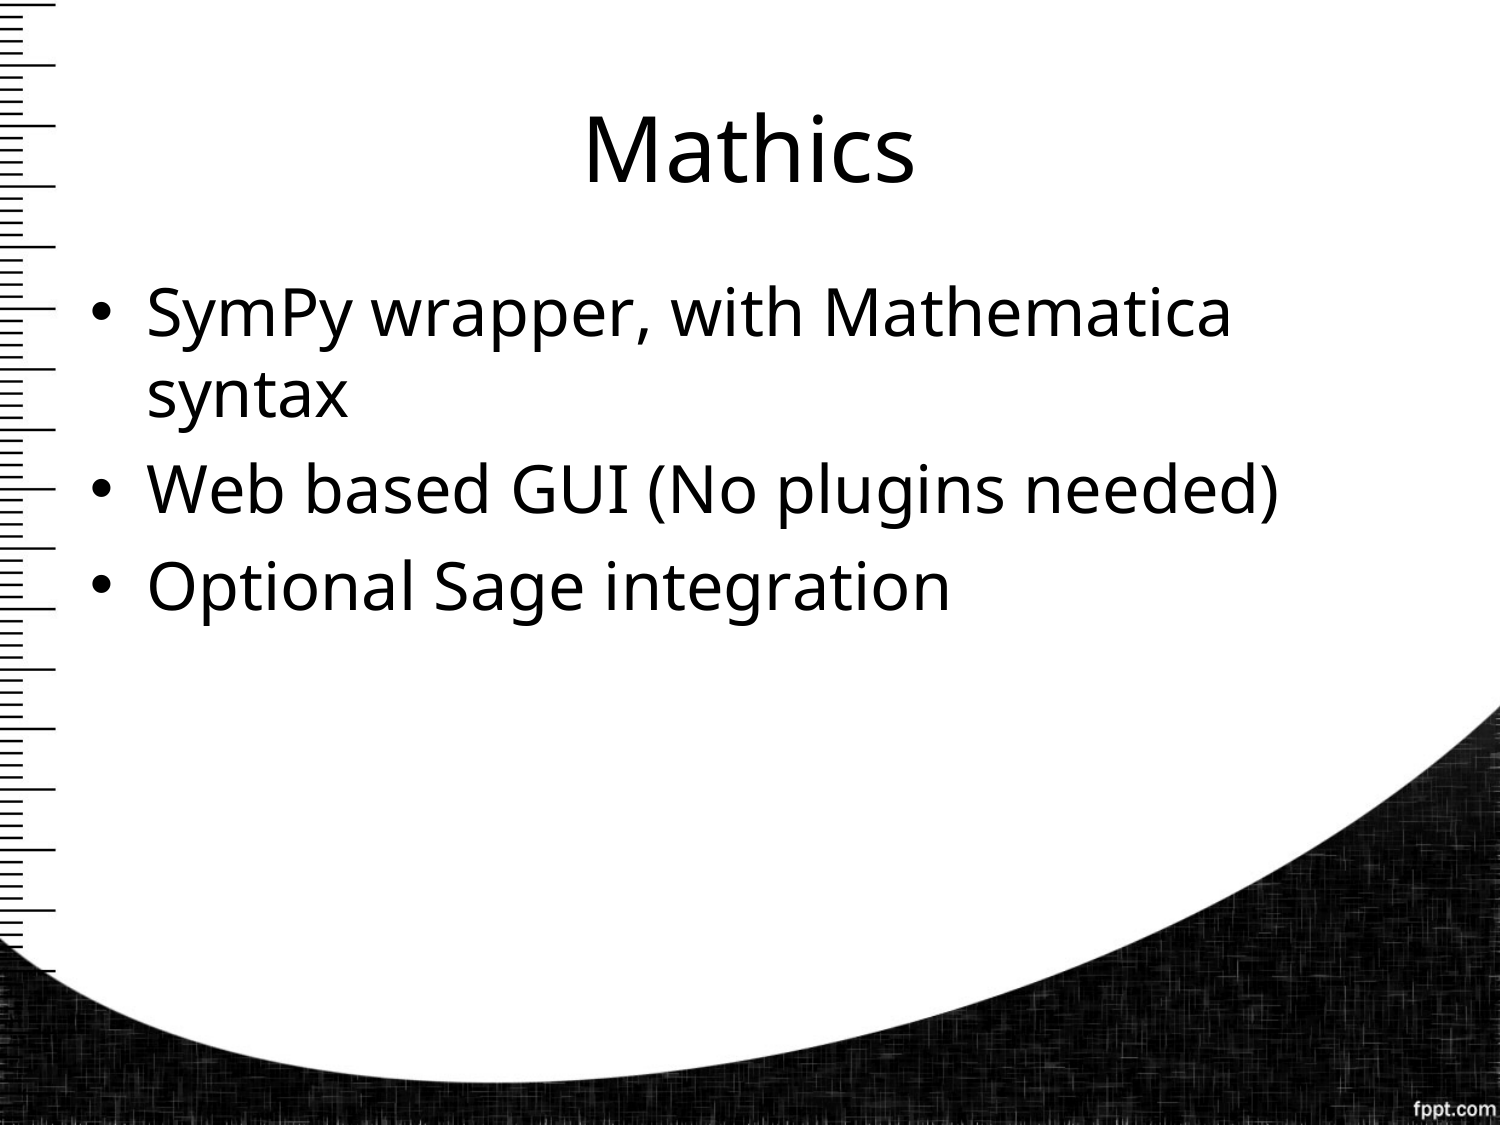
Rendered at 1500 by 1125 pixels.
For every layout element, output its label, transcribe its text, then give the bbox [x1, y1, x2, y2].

list SymPy wrapper, with Mathematica syntax Web based GUI (No plugins needed) Optional Sage integration [75, 262, 1426, 1020]
picture [0, 0, 1500, 1125]
title Mathics [75, 44, 1426, 248]
